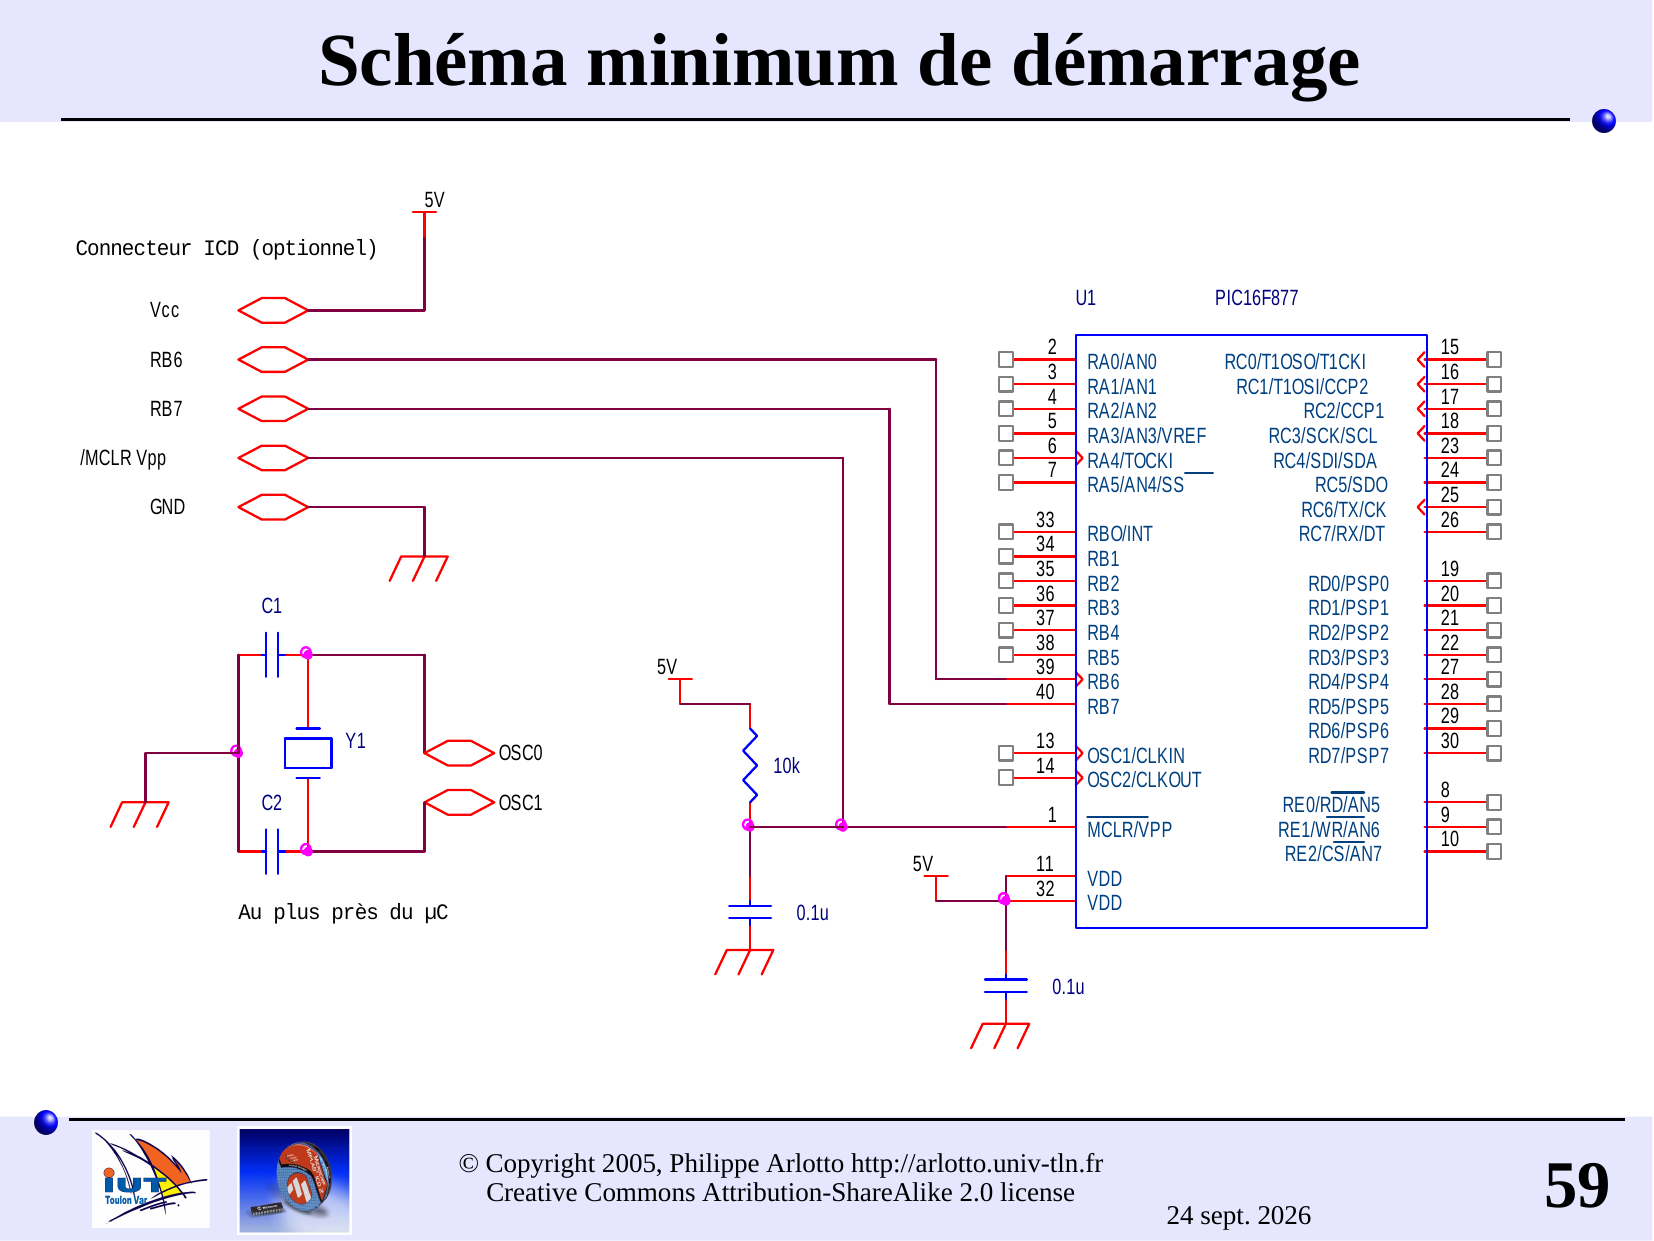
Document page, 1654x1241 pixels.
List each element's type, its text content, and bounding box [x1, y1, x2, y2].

picture [237, 1126, 352, 1235]
picture [66, 172, 1506, 1063]
title Schéma minimum de démarrage [95, 14, 1585, 107]
